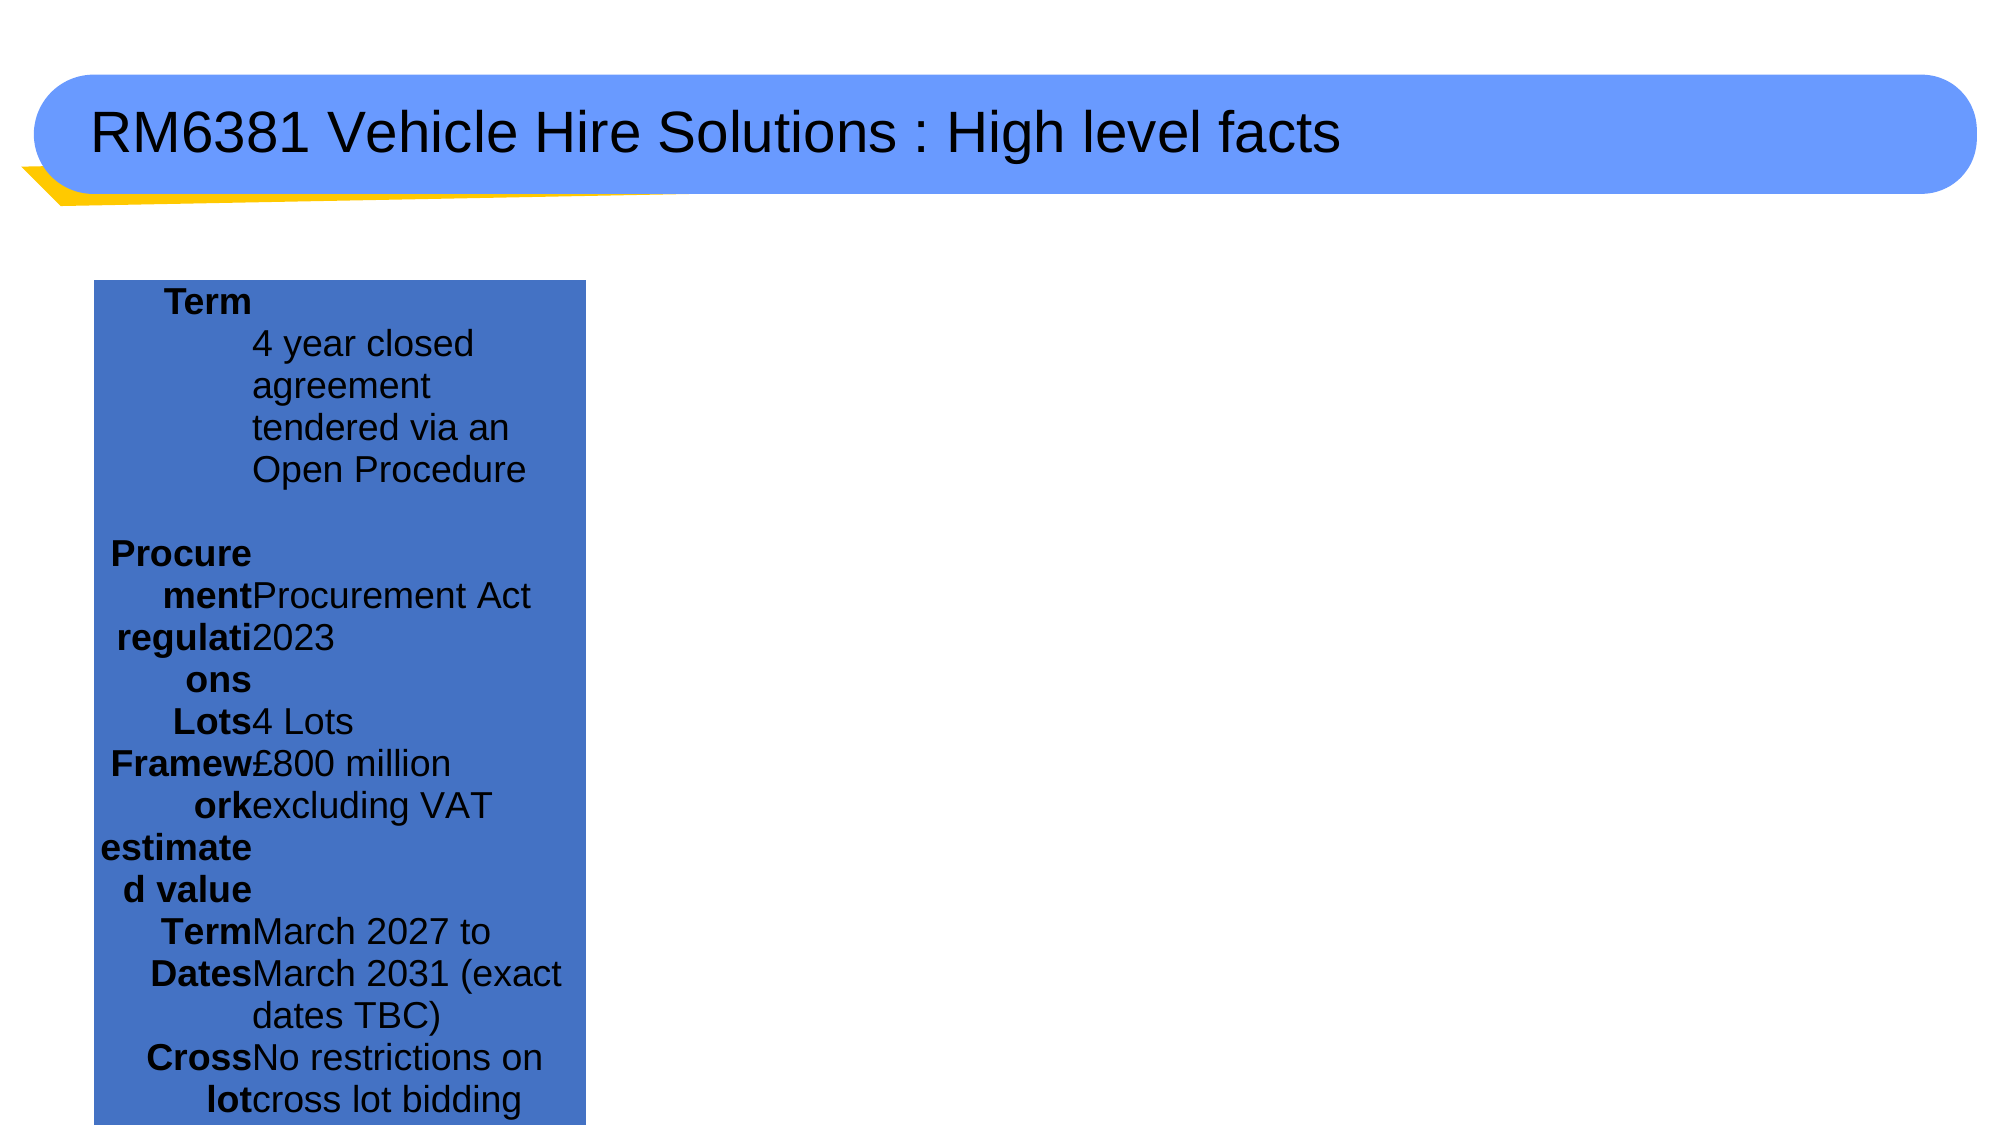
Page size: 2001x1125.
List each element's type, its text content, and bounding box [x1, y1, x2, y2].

table_cell Framework estimated value [94, 742, 252, 910]
table_cell Procurement Act 2023 [252, 532, 586, 700]
table_cell Cross lot bidding restrictions [94, 1036, 252, 1125]
table_cell Term Dates [94, 910, 252, 1036]
table_header 4 year closed agreement tendered via an Open Procedure [252, 280, 586, 532]
table_header Term [94, 280, 252, 532]
table_cell Lots [94, 700, 252, 742]
table_cell Procurement regulations [94, 532, 252, 700]
table_cell March 2027 to March 2031 (exact dates TBC) [252, 910, 586, 1036]
table_cell No restrictions on cross lot bidding [252, 1036, 586, 1125]
table_cell £800 million excluding VAT [252, 742, 586, 910]
table_cell 4 Lots [252, 700, 586, 742]
title RM6381 Vehicle Hire Solutions : High level facts [74, 94, 1647, 182]
